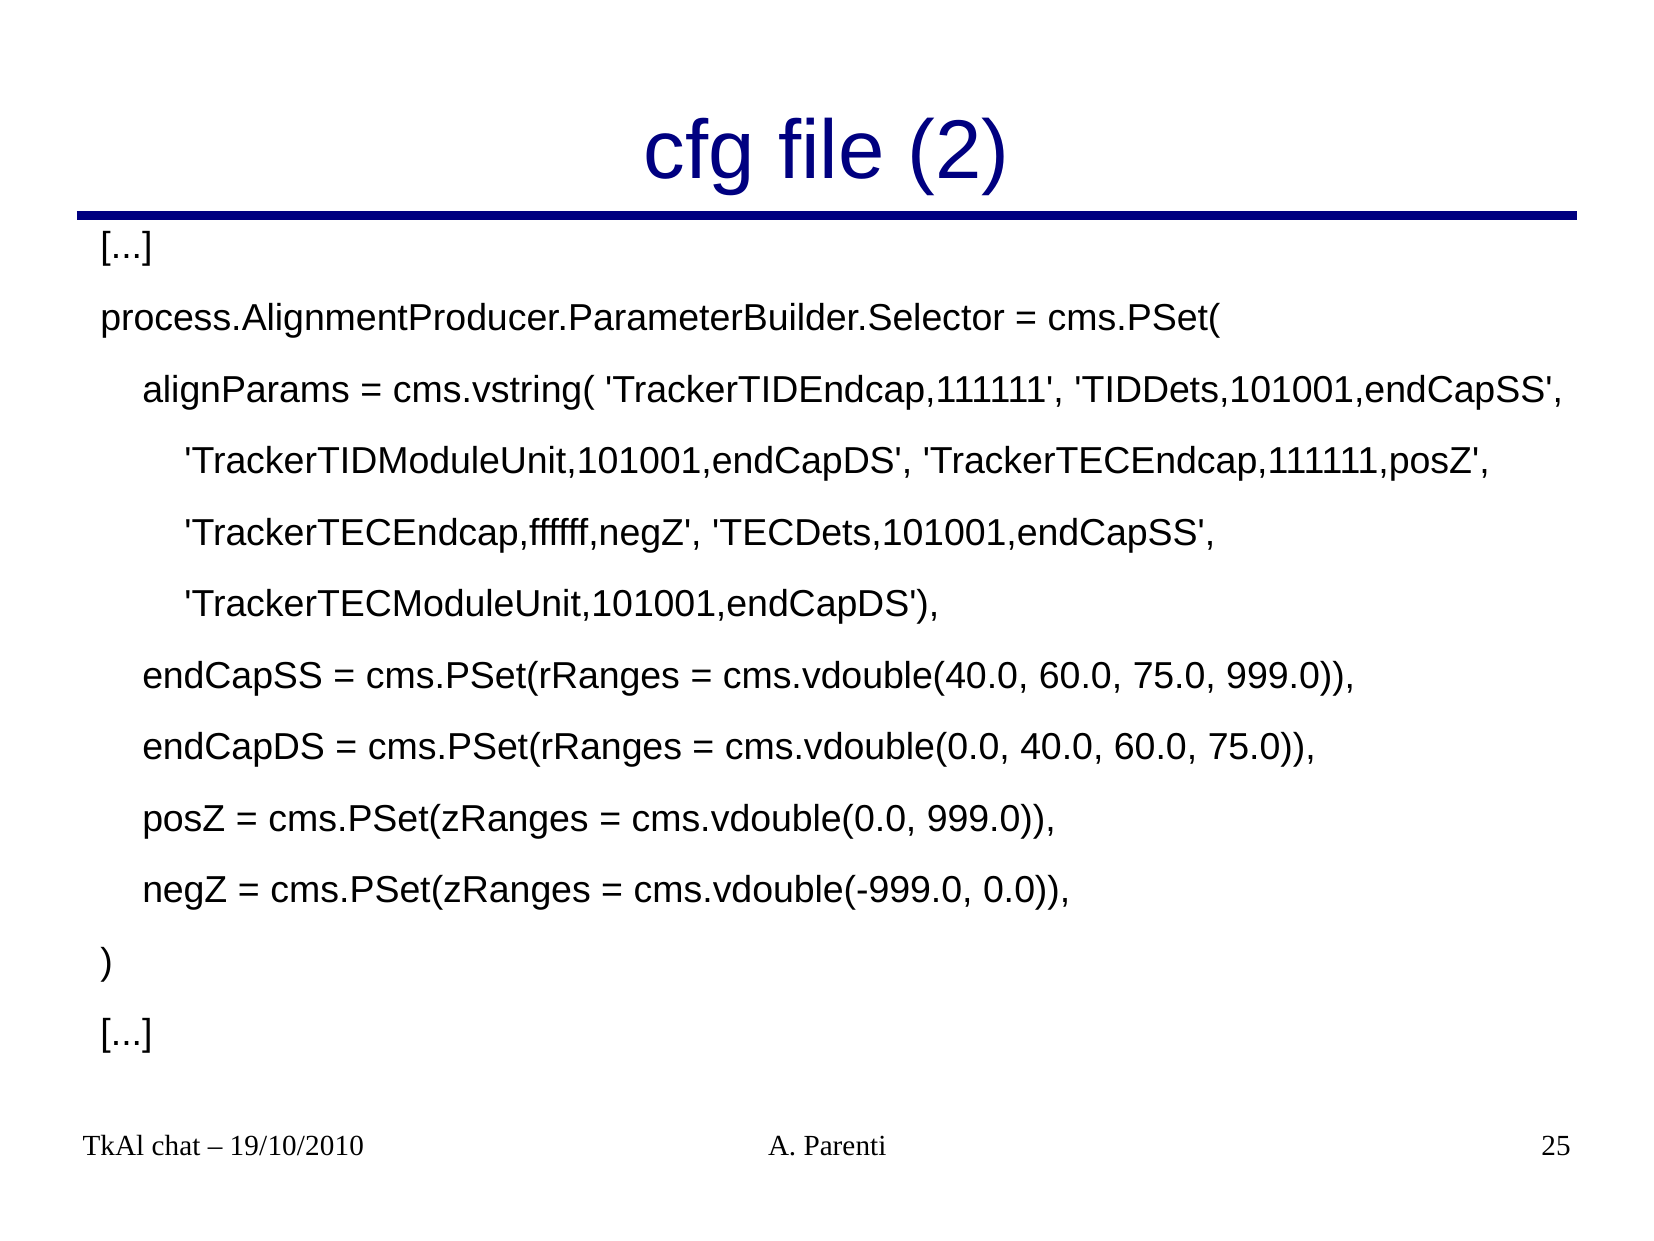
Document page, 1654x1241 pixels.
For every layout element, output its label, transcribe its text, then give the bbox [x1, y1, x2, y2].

title cfg file (2) [82, 75, 1571, 225]
list [...] process.AlignmentProducer.ParameterBuilder.Selector = cms.PSet( alignParams = cms.vstring( 'TrackerTIDEndcap,111111', 'TIDDets,101001,endCapSS', 'TrackerTIDModuleUnit,101001,endCapDS', 'TrackerTECEndcap,111111,posZ', 'TrackerTECEndcap,ffffff,negZ', 'TECDets,101001,endCapSS', 'TrackerTECModuleUnit,101001,endCapDS'), endCapSS = cms.PSet(rRanges = cms.vdouble(40.0, 60.0, 75.0, 999.0)), endCapDS = cms.PSet(rRanges = cms.vdouble(0.0, 40.0, 60.0, 75.0)), posZ = cms.PSet(zRanges = cms.vdouble(0.0, 999.0)), negZ = cms.PSet(zRanges = cms.vdouble(-999.0, 0.0)), ) [...] [82, 225, 1571, 1126]
